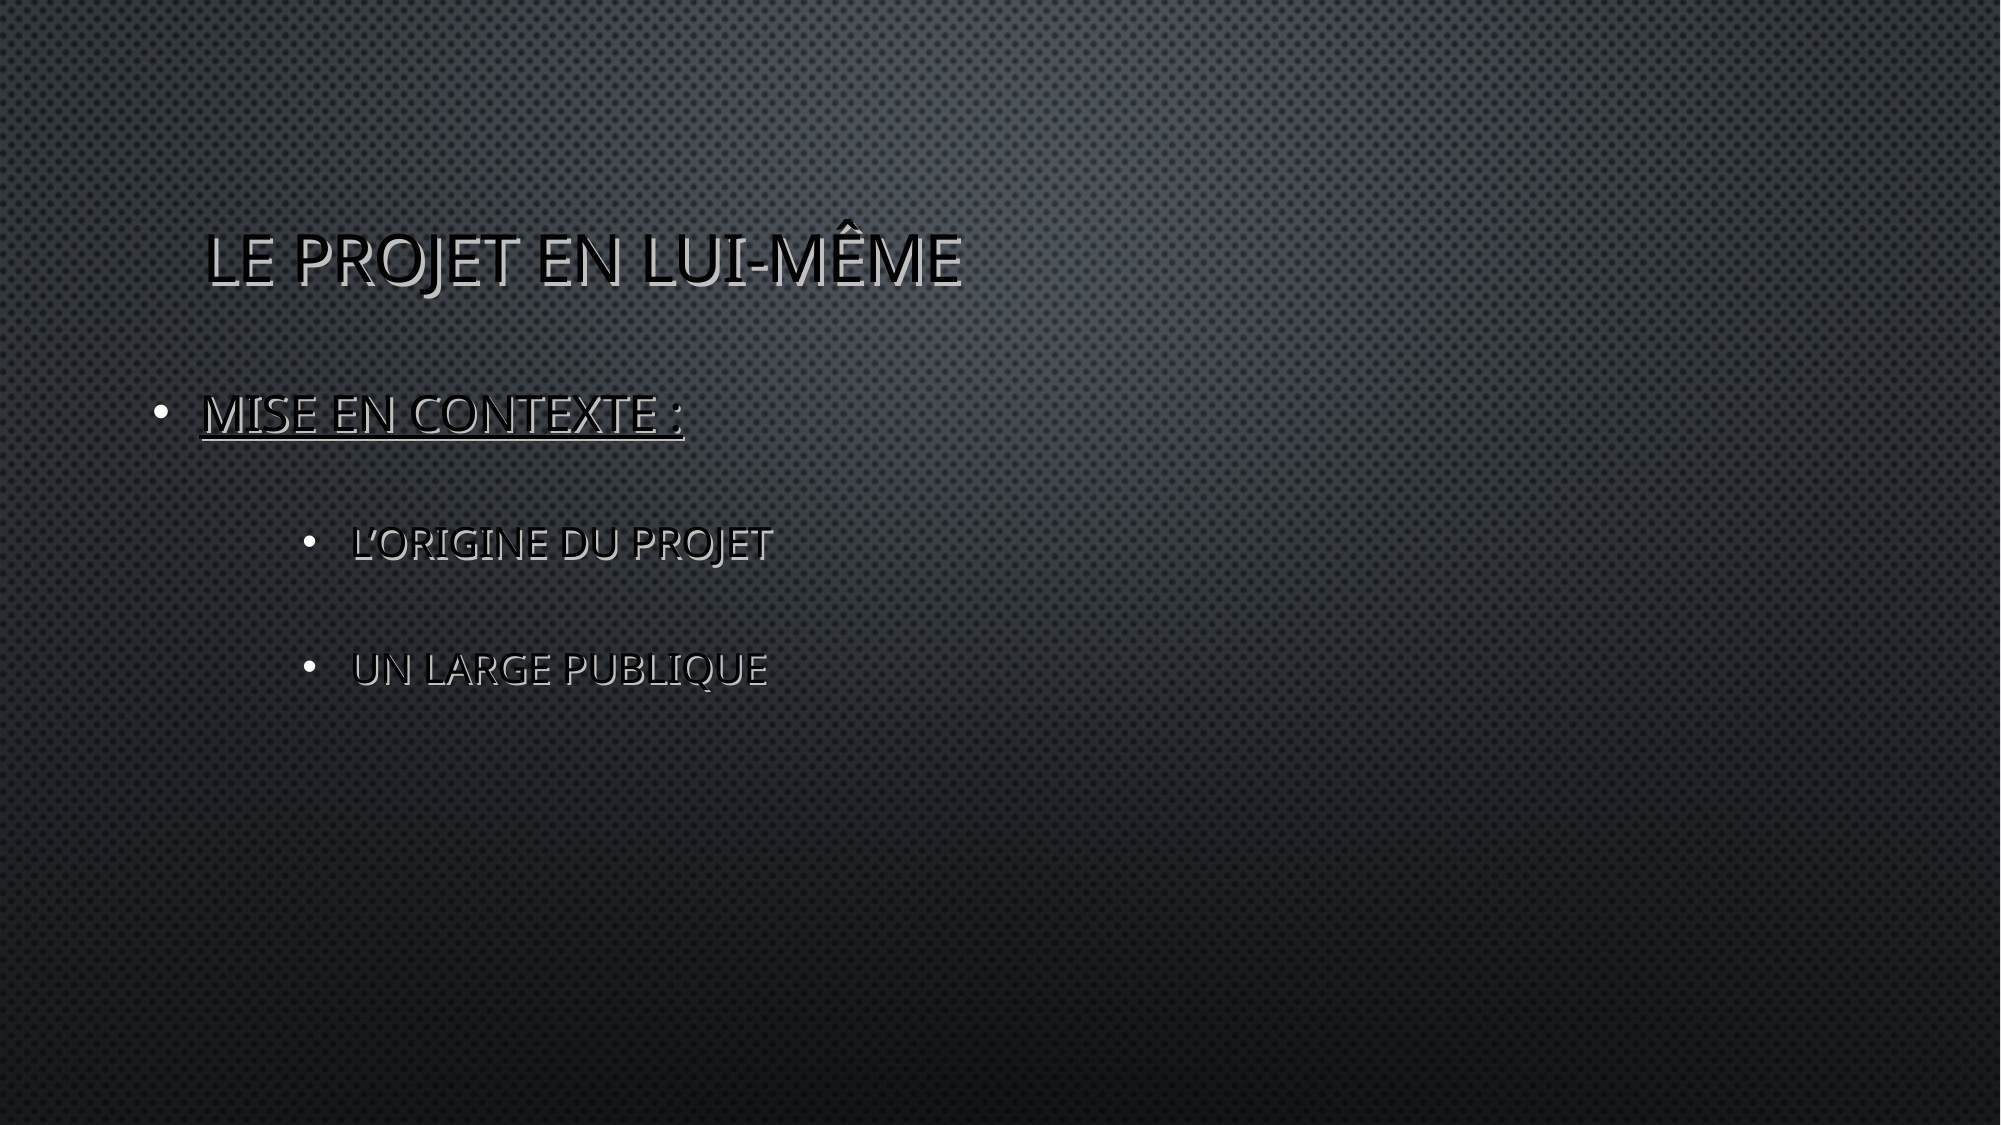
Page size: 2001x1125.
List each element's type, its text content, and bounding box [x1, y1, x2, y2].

picture [0, 0, 2001, 1125]
list Mise en contexte : L’origine du projet Un large publique [137, 299, 1967, 1014]
title Le projet en lui-même [187, 99, 1813, 299]
